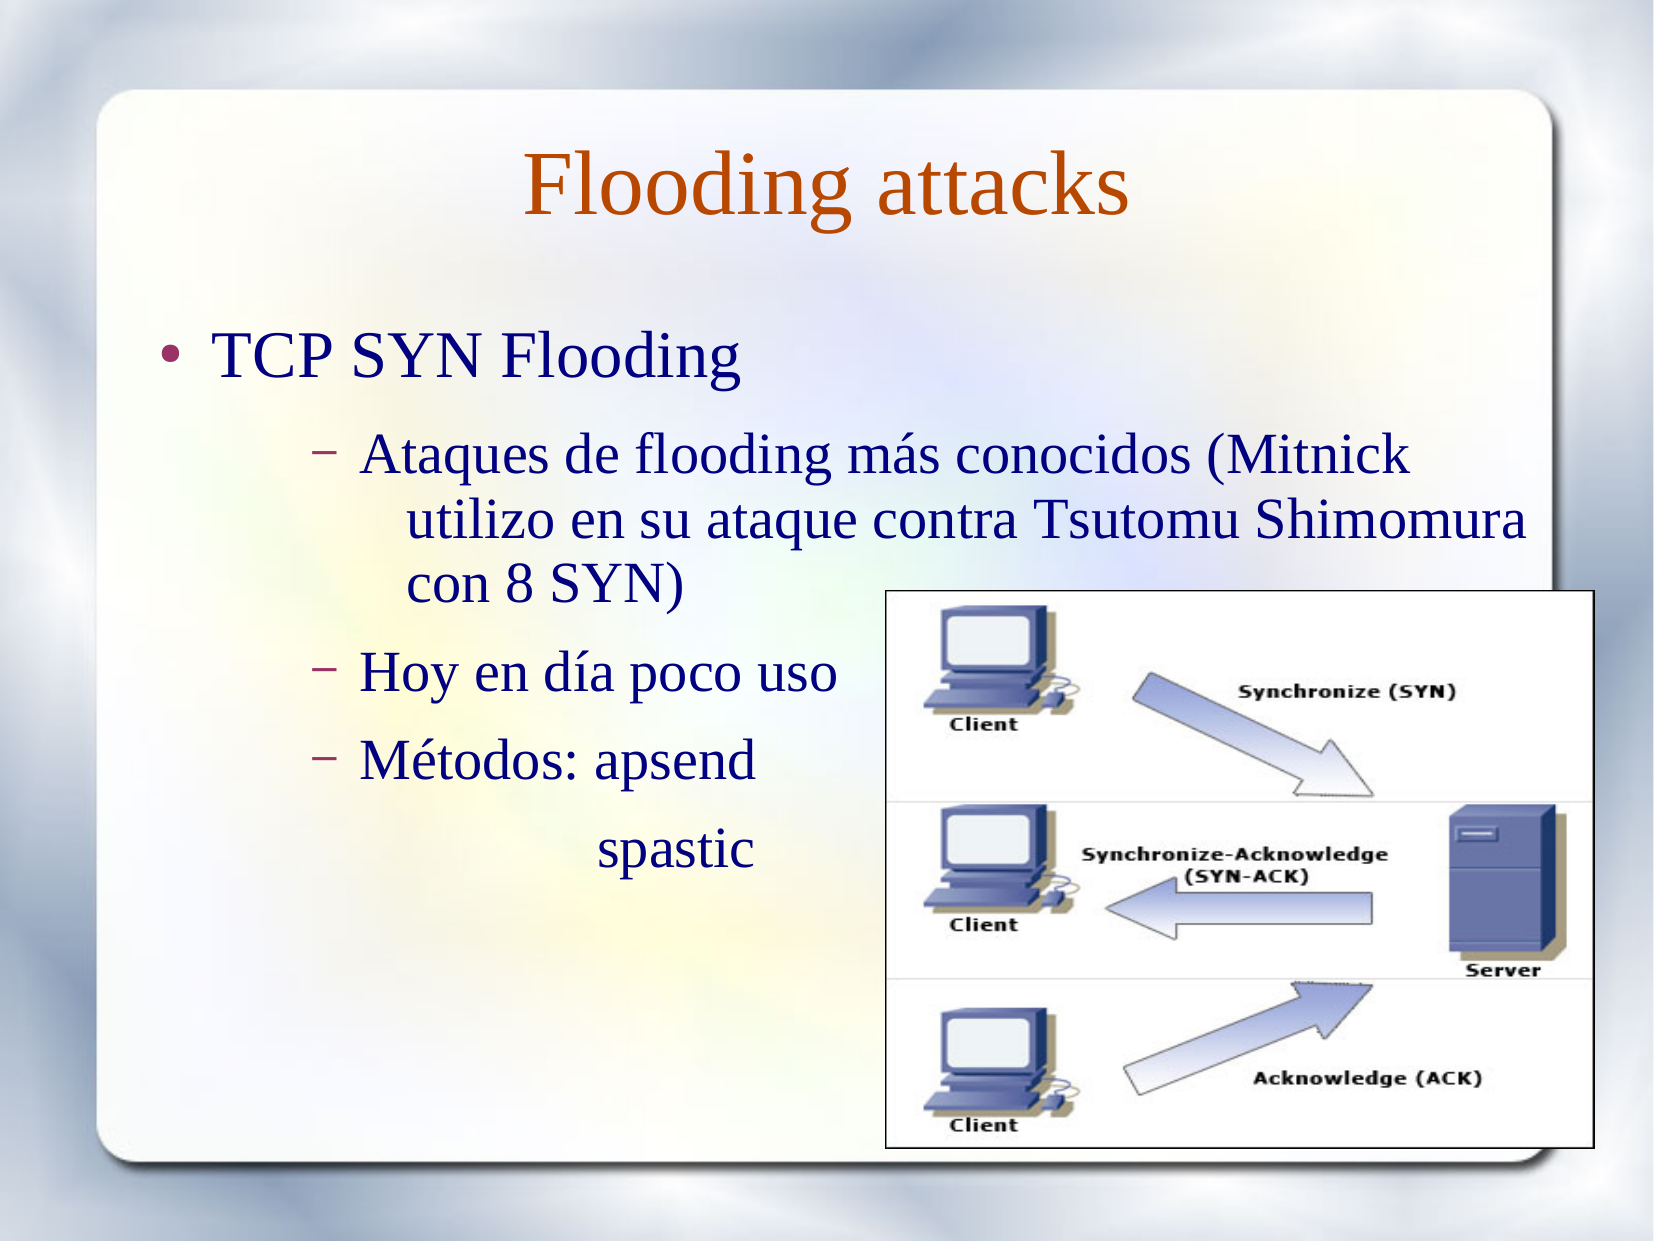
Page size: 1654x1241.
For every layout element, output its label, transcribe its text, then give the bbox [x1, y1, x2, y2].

title Flooding attacks [121, 132, 1534, 235]
picture [0, 0, 1654, 1241]
list TCP SYN Flooding Ataques de flooding más conocidos (Mitnick utilizo en su ataque contra Tsutomu Shimomura con 8 SYN) Hoy en día poco uso Métodos: apsend spastic [123, 318, 1536, 1123]
